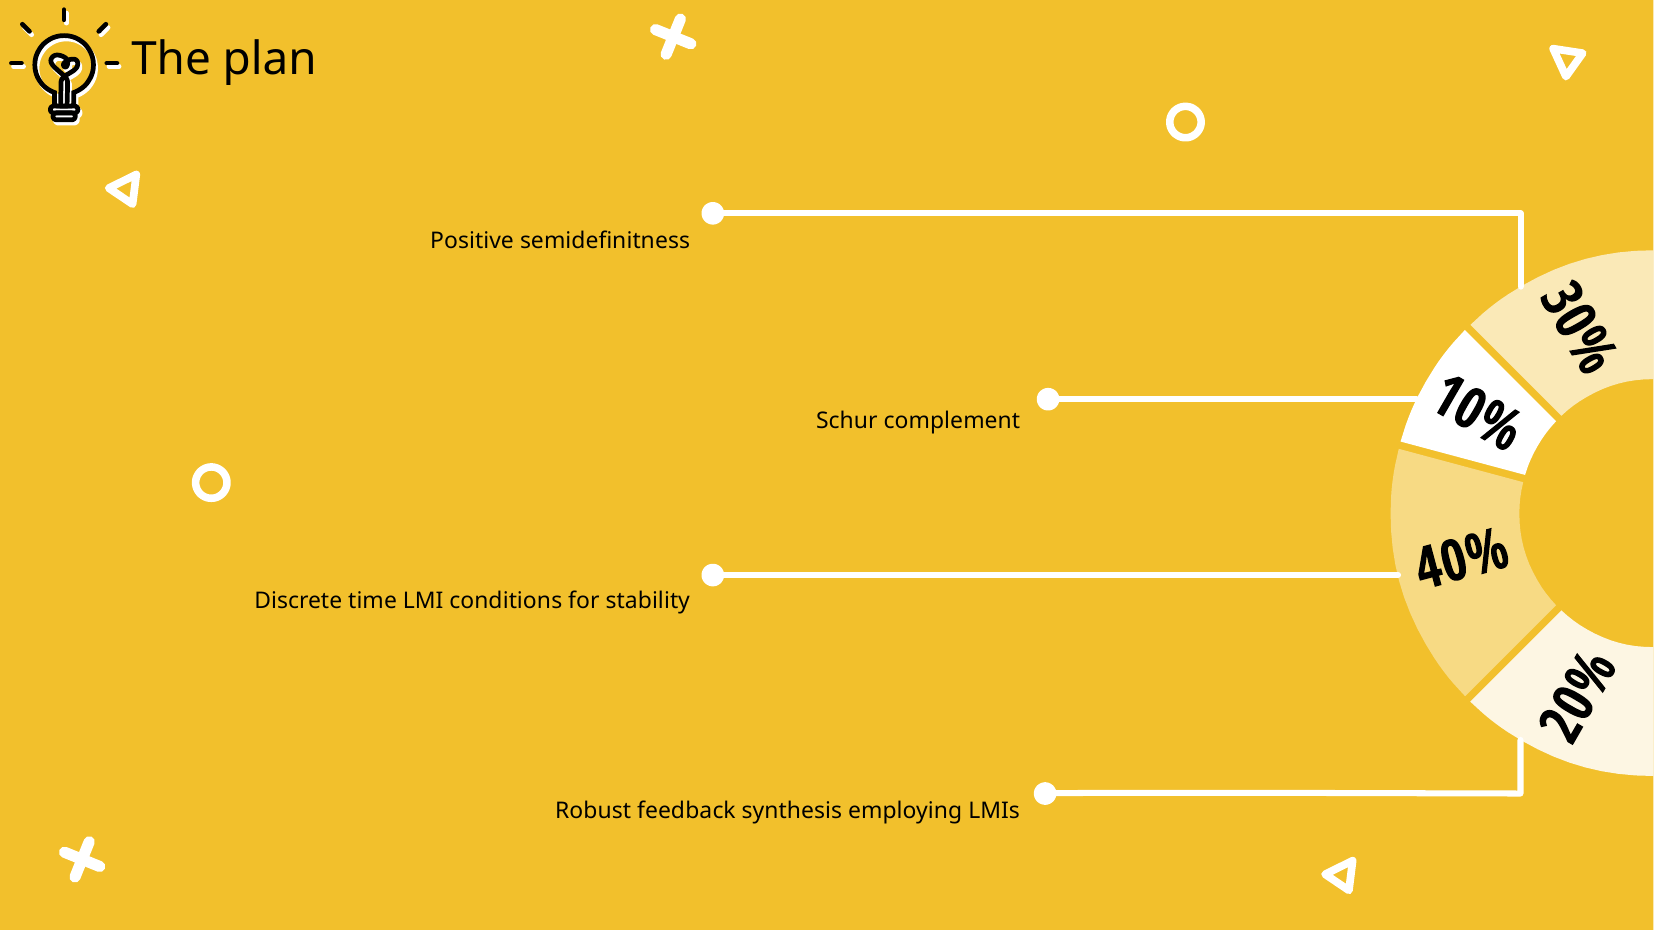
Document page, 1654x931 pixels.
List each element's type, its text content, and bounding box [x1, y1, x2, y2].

text_box Discrete time LMI conditions for stability [135, 537, 691, 663]
text_box [1033, 782, 1057, 805]
text_box Robust feedback synthesis employing LMIs [465, 747, 1021, 873]
text_box [1470, 610, 1654, 776]
title The plan [131, 16, 577, 97]
text_box Positive semidefinitness [177, 177, 691, 303]
text_box [1390, 448, 1557, 697]
text_box [701, 202, 725, 225]
text_box [1470, 250, 1654, 416]
text_box [1036, 387, 1060, 411]
text_box [701, 563, 725, 587]
text_box [1400, 329, 1557, 475]
text_box Schur complement [465, 357, 1021, 483]
